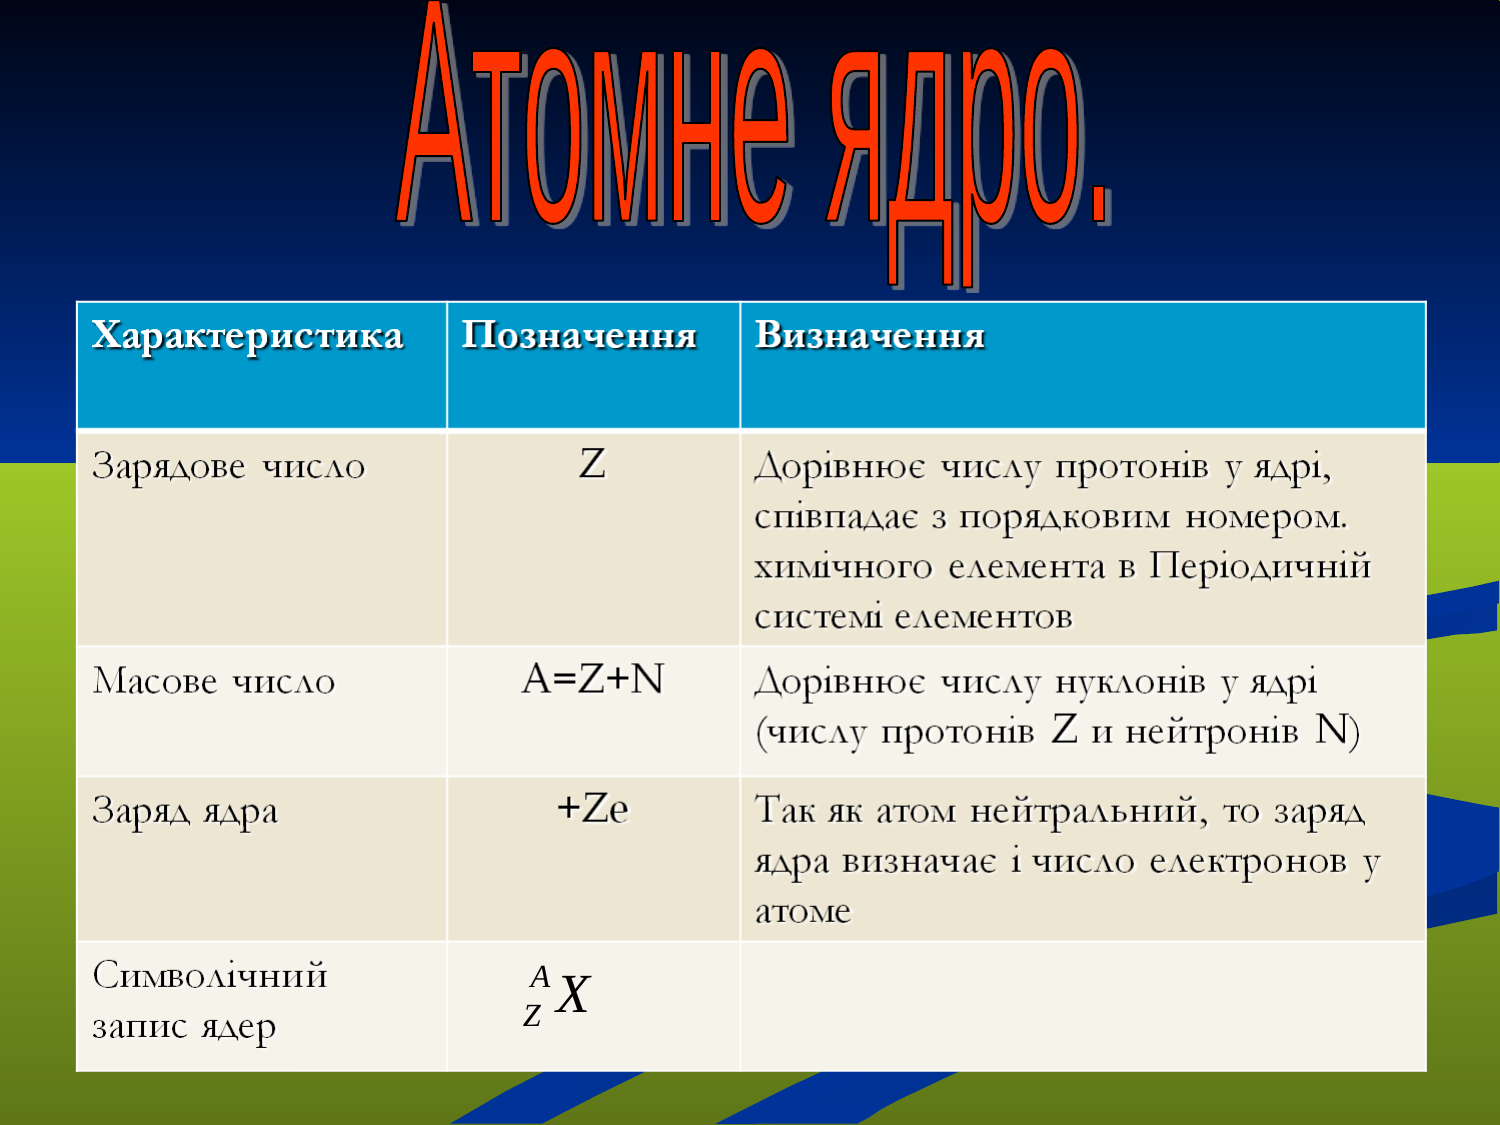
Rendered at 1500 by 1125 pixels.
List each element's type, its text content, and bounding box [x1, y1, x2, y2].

text_box Атомне ядро. [526, 47, 581, 224]
text_box Атомне ядро. [1093, 186, 1105, 221]
text_box Атомне ядро. [593, 51, 657, 221]
text_box Атомне ядро. [672, 51, 721, 221]
text_box Атомне ядро. [733, 47, 788, 224]
text_box Атомне ядро. [1023, 47, 1078, 224]
picture [65, 291, 1438, 1084]
text_box Атомне ядро. [471, 51, 521, 221]
text_box Атомне ядро. [888, 51, 953, 285]
text_box Атомне ядро. [825, 51, 879, 221]
text_box Атомне ядро. [961, 48, 1014, 288]
text_box Атомне ядро. [395, 0, 472, 221]
